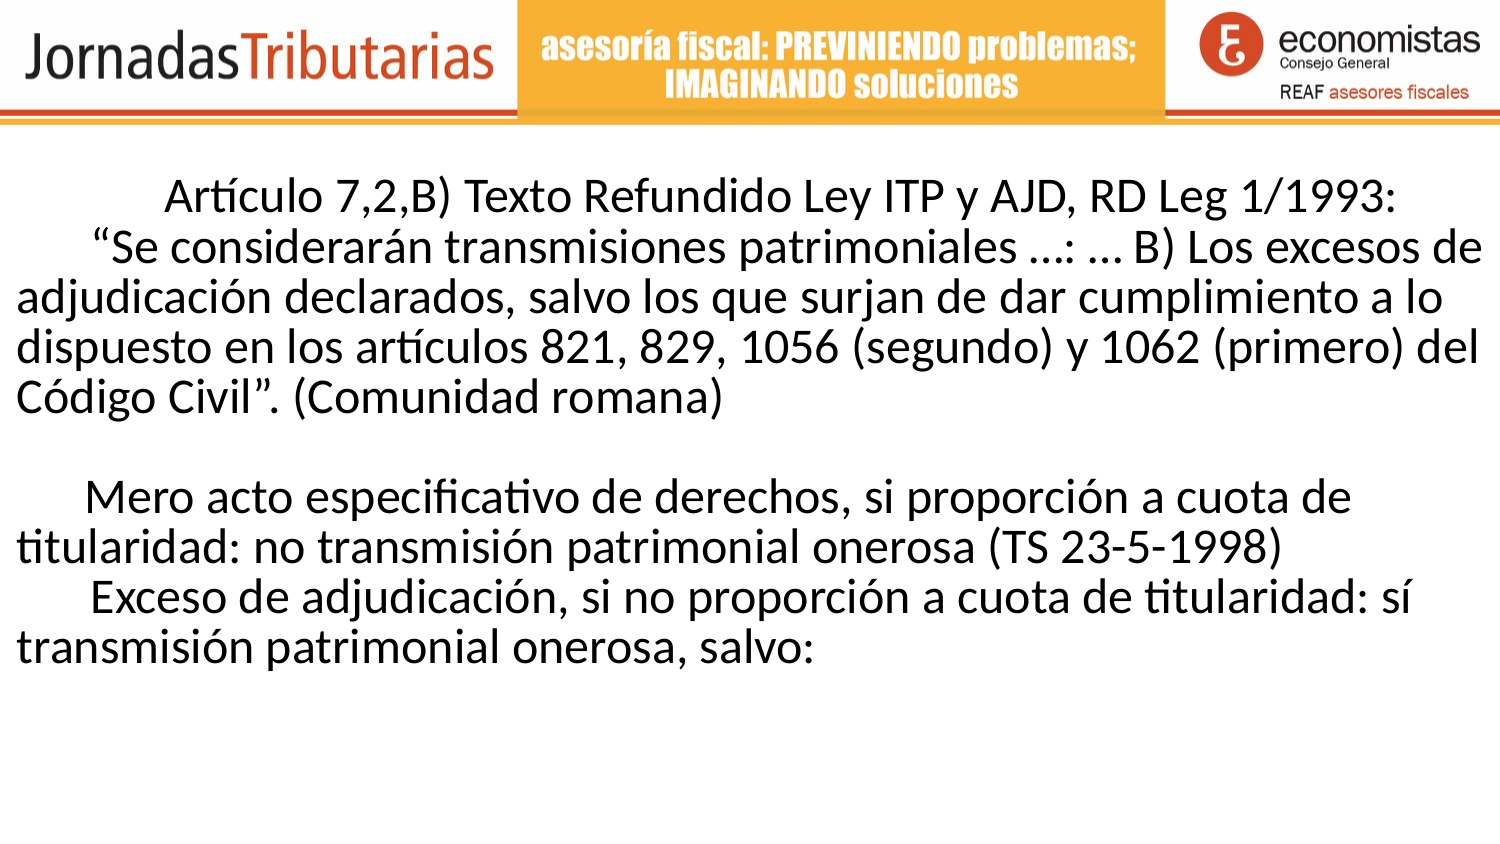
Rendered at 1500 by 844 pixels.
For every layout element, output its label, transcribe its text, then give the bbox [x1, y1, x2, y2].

picture [0, 0, 1500, 129]
text_box Artículo 7,2,B) Texto Refundido Ley ITP y AJD, RD Leg 1/1993: “Se considerarán transmisiones patrimoniales …: … B) Los excesos de adjudicación declarados, salvo los que surjan de dar cumplimiento a lo dispuesto en los artículos 821, 829, 1056 (segundo) y 1062 (primero) del Código Civil”. (Comunidad romana) Mero acto especificativo de derechos, si proporción a cuota de titularidad: no transmisión patrimonial onerosa (TS 23-5-1998) Exceso de adjudicación, si no proporción a cuota de titularidad: sí transmisión patrimonial onerosa, salvo: [2, 118, 1500, 804]
